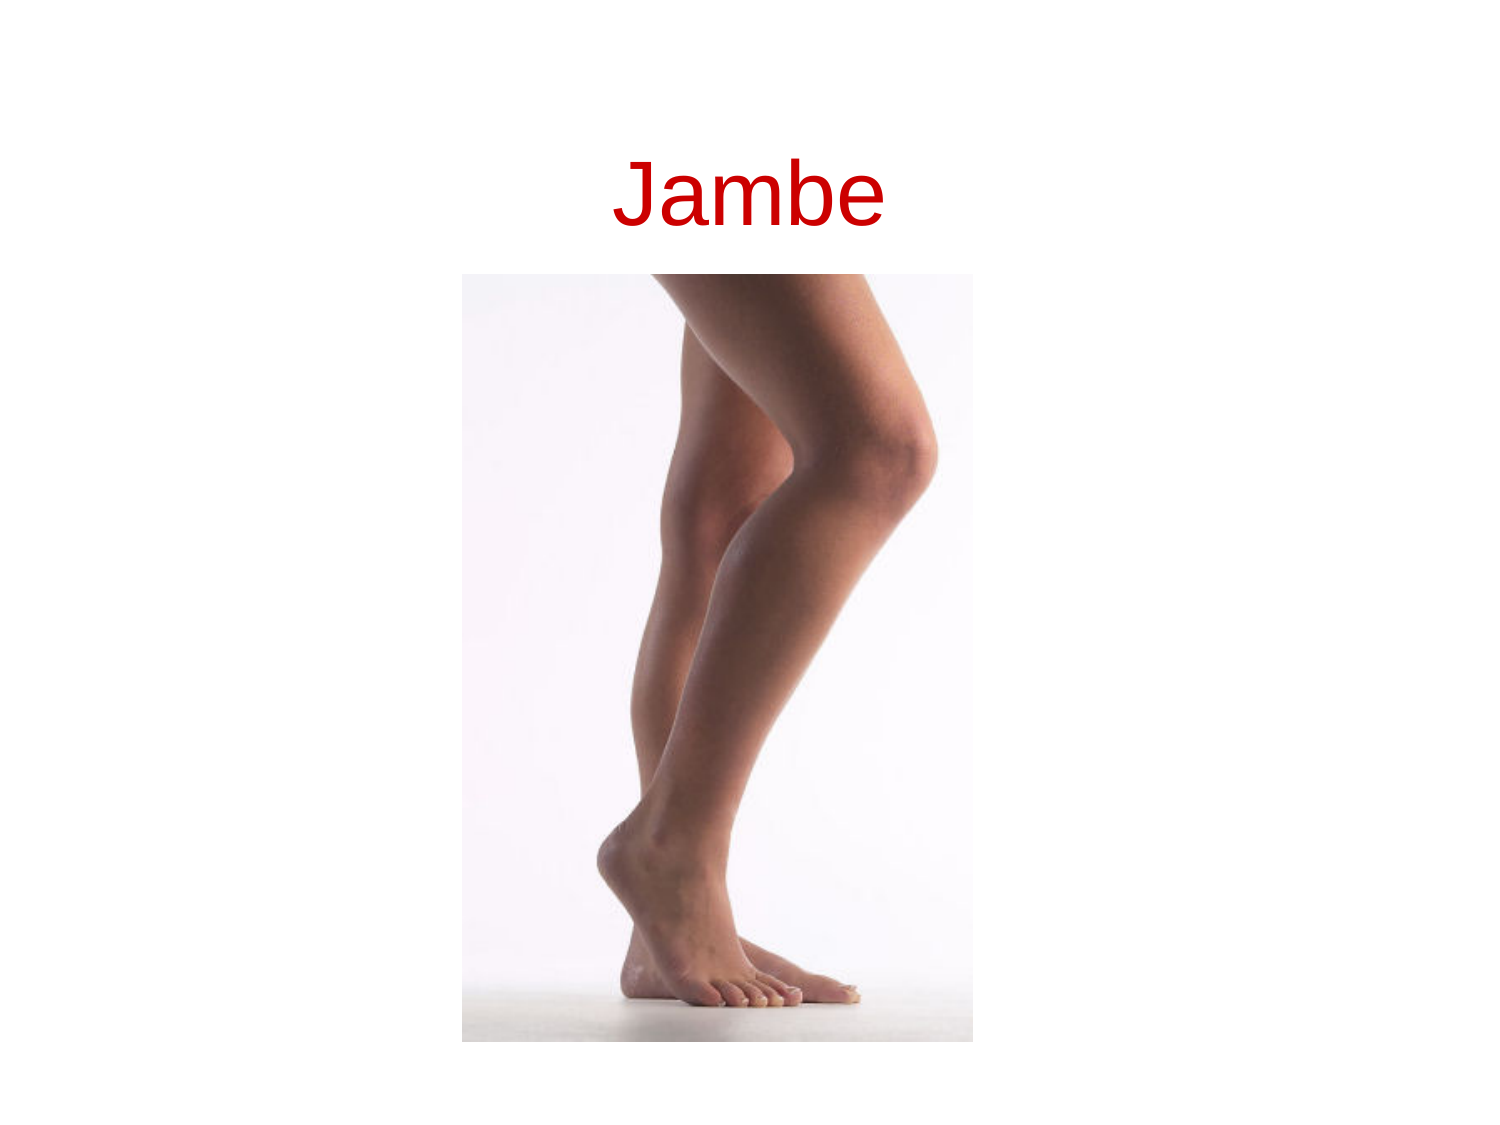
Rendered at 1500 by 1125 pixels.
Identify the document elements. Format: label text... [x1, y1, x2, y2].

title Jambe [112, 99, 1388, 288]
picture [462, 274, 973, 1042]
